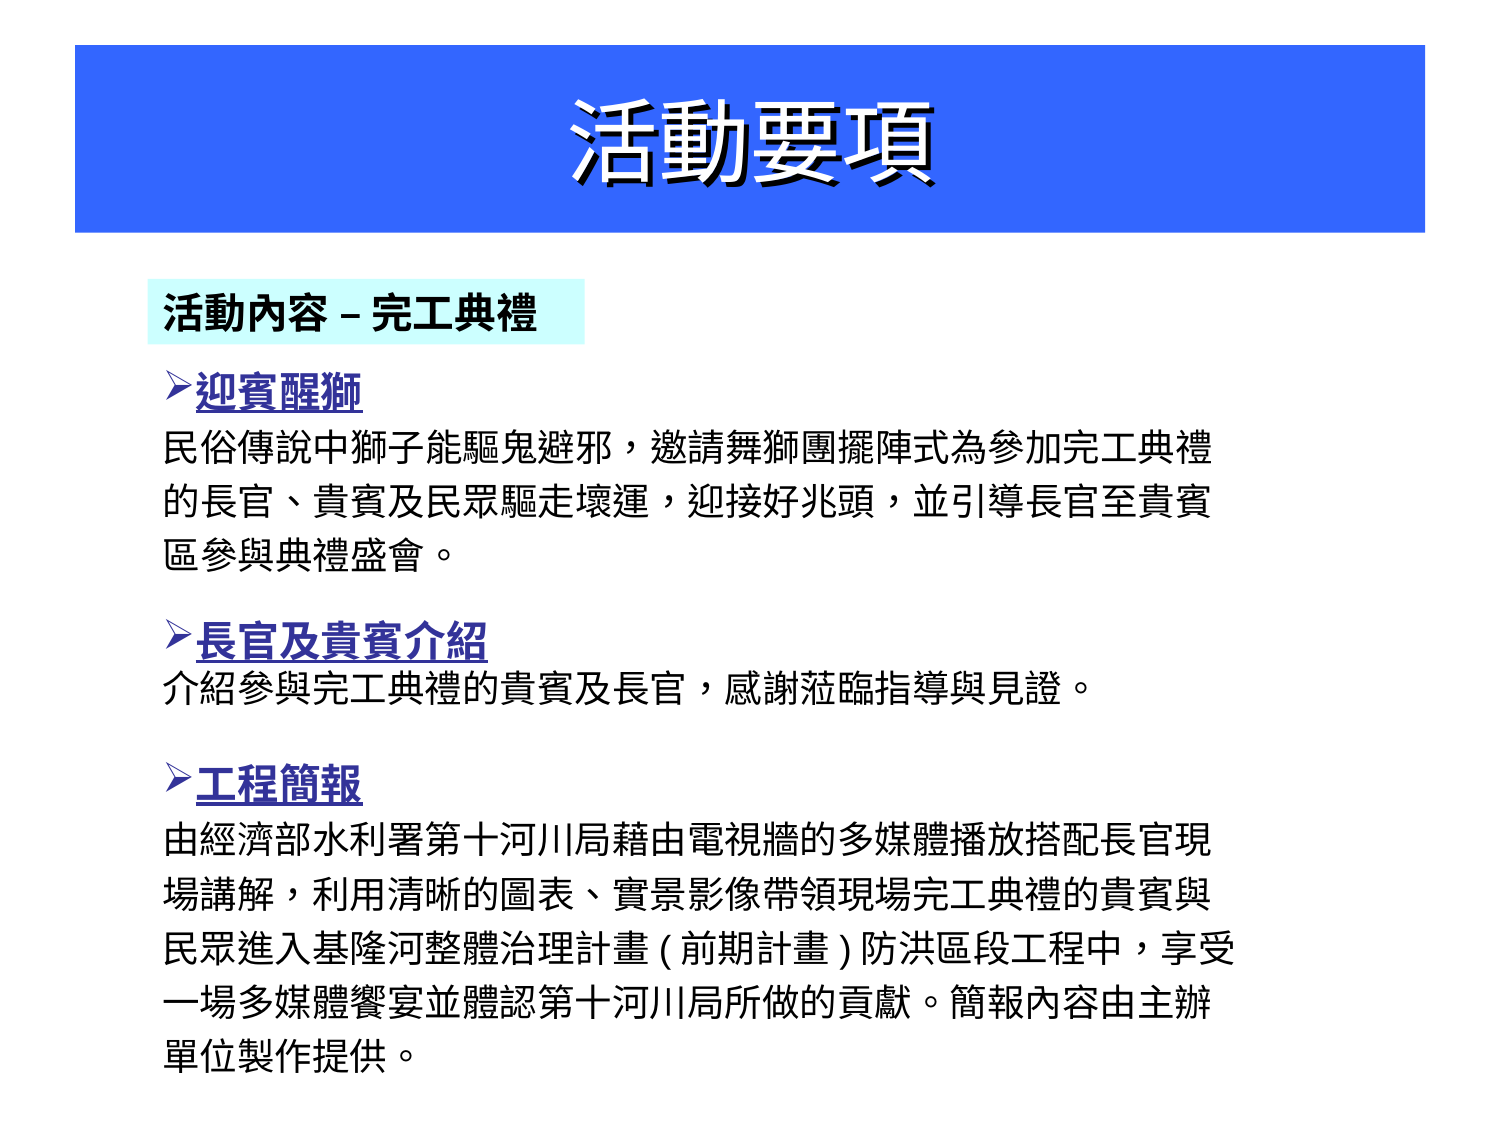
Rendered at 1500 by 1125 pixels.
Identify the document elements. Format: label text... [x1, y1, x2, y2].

text_box 工程簡報 由經濟部水利署第十河川局藉由電視牆的多媒體播放搭配長官現 場講解，利用清晰的圖表、實景影像帶領現場完工典禮的貴賓與 民眾進入基隆河整體治理計畫(前期計畫)防洪區段工程中，享受 一場多媒體饗宴並體認第十河川局所做的貢獻。簡報內容由主辦 單位製作提供。 [147, 739, 1251, 1086]
text_box 活動內容 – 完工典禮 [147, 278, 585, 345]
text_box 長官及貴賓介紹 介紹參與完工典禮的貴賓及長官，感謝蒞臨指導與見證。 [147, 607, 1115, 718]
text_box 迎賓醒獅 民俗傳說中獅子能驅鬼避邪，邀請舞獅團擺陣式為參加完工典禮 的長官、貴賓及民眾驅走壞運，迎接好兆頭，並引導長官至貴賓 區參與典禮盛會。 [147, 357, 1228, 586]
title 活動要項 [75, 45, 1426, 233]
